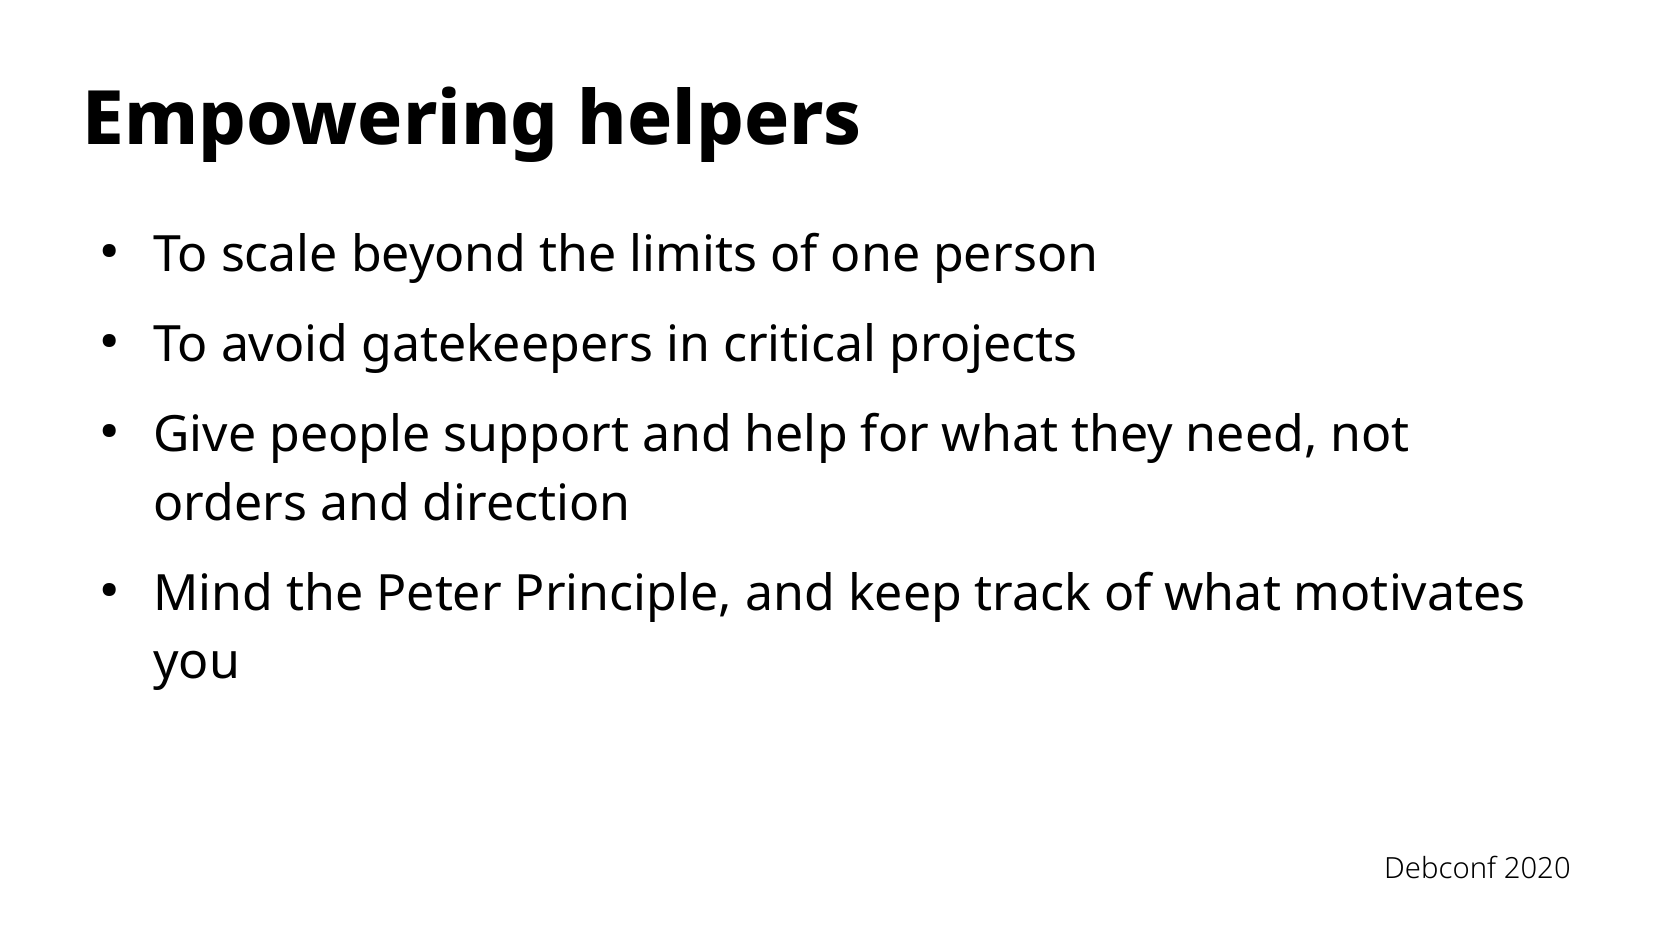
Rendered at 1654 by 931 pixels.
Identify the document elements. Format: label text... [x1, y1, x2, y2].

list To scale beyond the limits of one person To avoid gatekeepers in critical projects Give people support and help for what they need, not orders and direction Mind the Peter Principle, and keep track of what motivates you [82, 217, 1571, 758]
title Empowering helpers [82, 37, 1571, 193]
